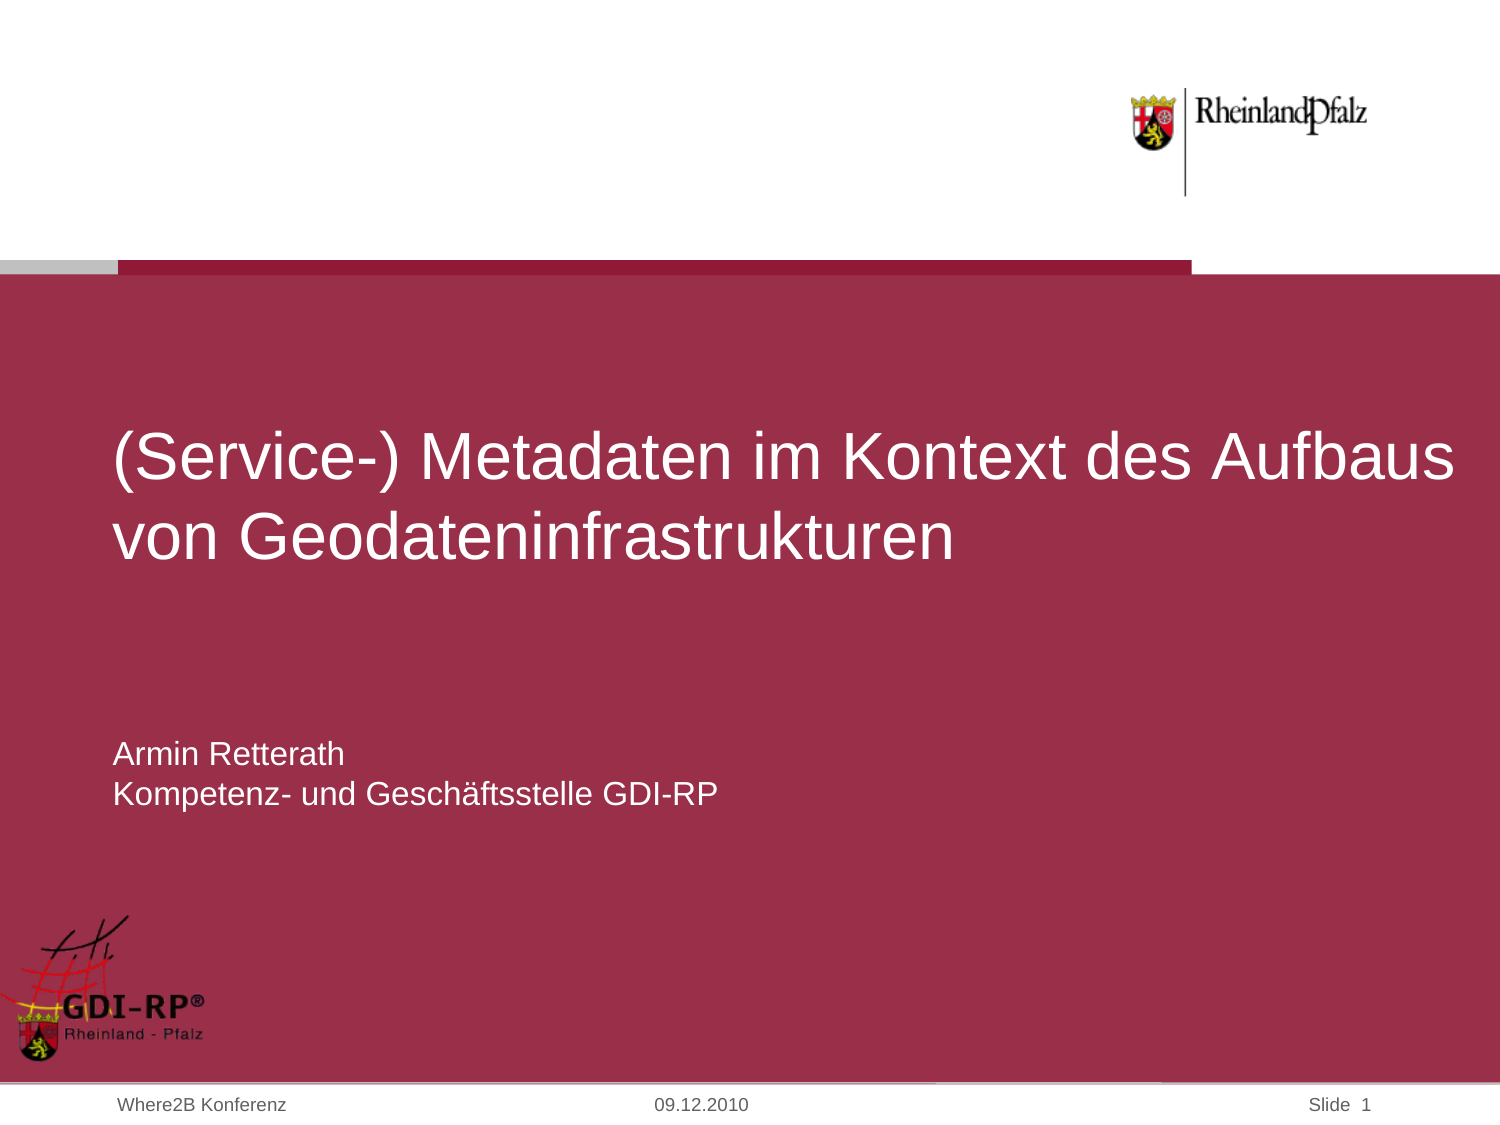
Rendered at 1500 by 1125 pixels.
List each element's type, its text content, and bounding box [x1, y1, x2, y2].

picture [0, 915, 207, 1063]
text_box (Service-) Metadaten im Kontext des Aufbaus von Geodateninfrastrukturen Armin Retterath Kompetenz- und Geschäftsstelle GDI-RP [112, 412, 1500, 772]
picture [1131, 88, 1447, 198]
